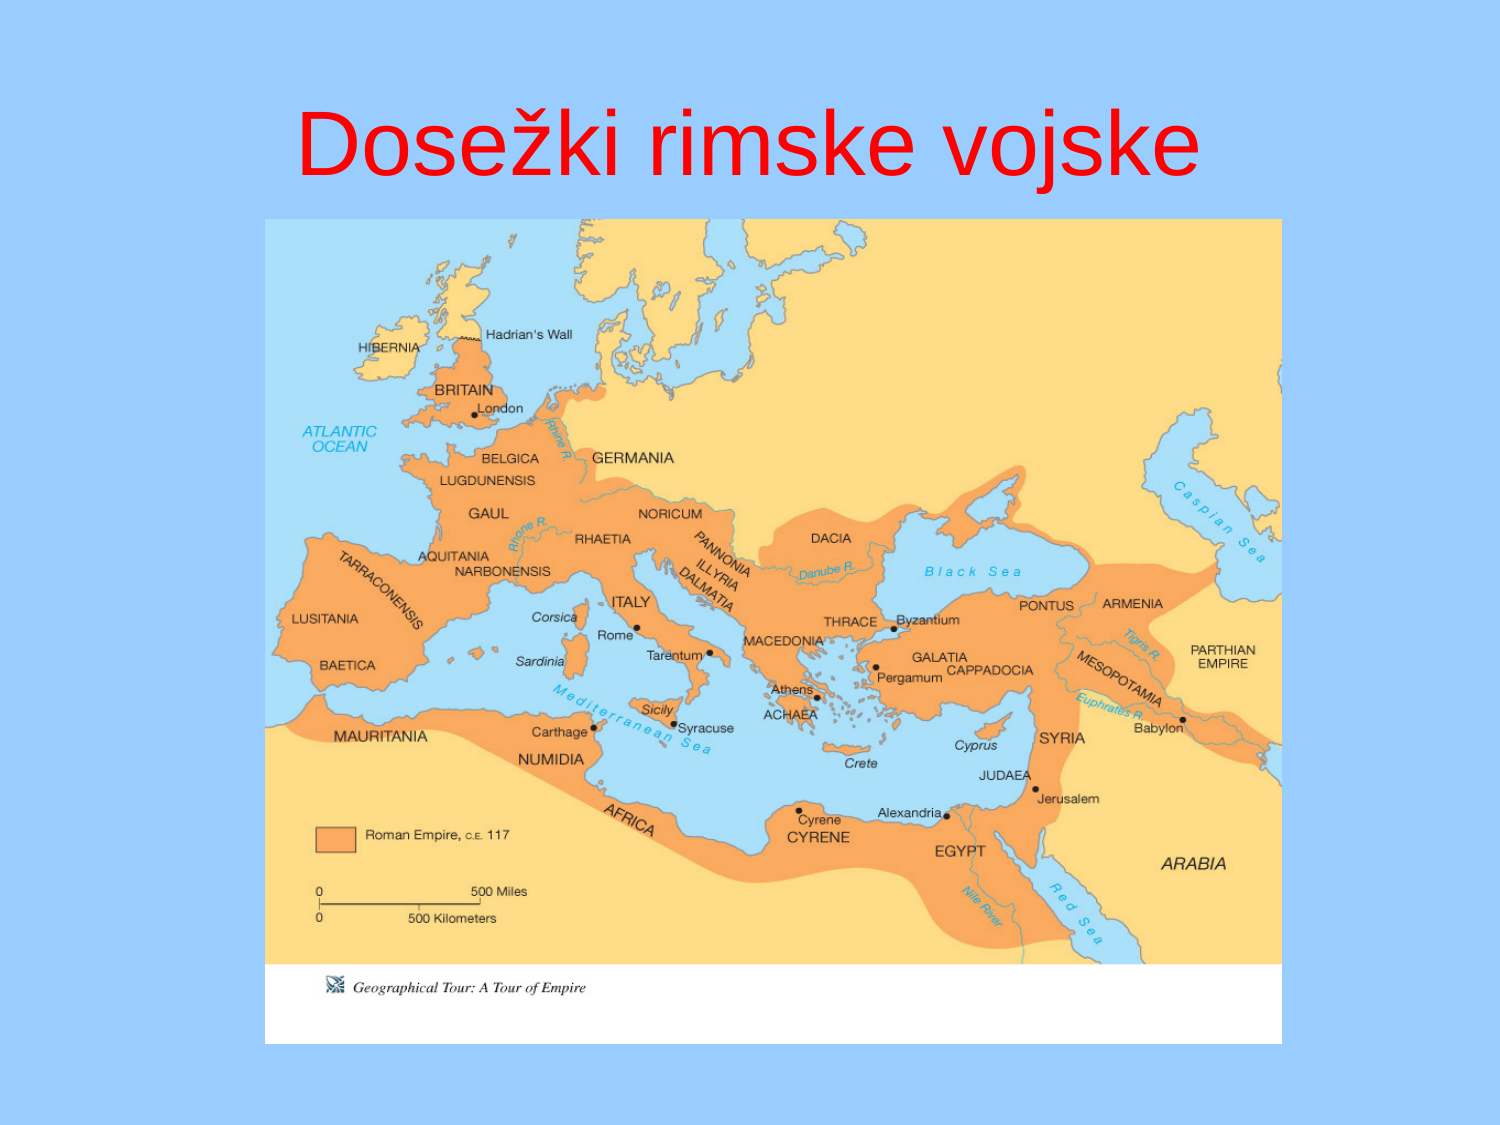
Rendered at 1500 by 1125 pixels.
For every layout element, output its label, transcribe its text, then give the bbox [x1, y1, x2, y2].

picture [265, 219, 1282, 1044]
title Dosežki rimske vojske [75, 45, 1425, 233]
